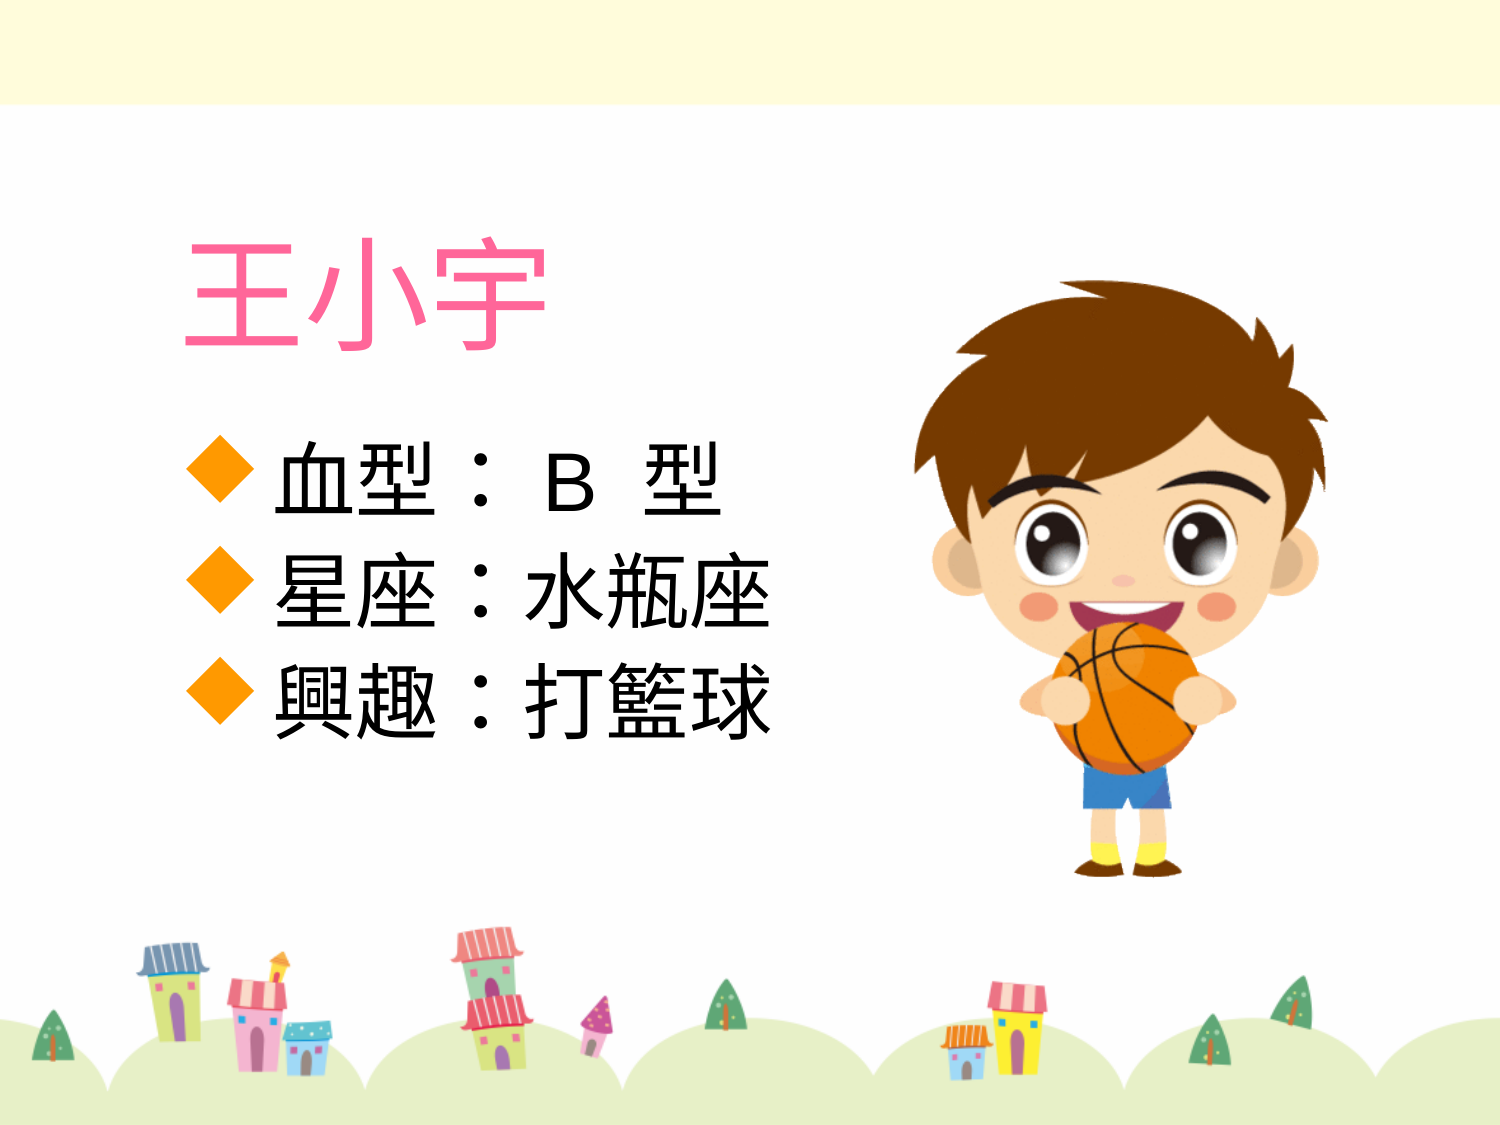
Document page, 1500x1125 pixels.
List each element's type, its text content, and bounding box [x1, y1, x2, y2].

list 血型：B 型 星座：水瓶座 興趣：打籃球 [164, 432, 823, 781]
title 王小宇 [164, 192, 599, 411]
picture [0, 0, 1500, 1125]
